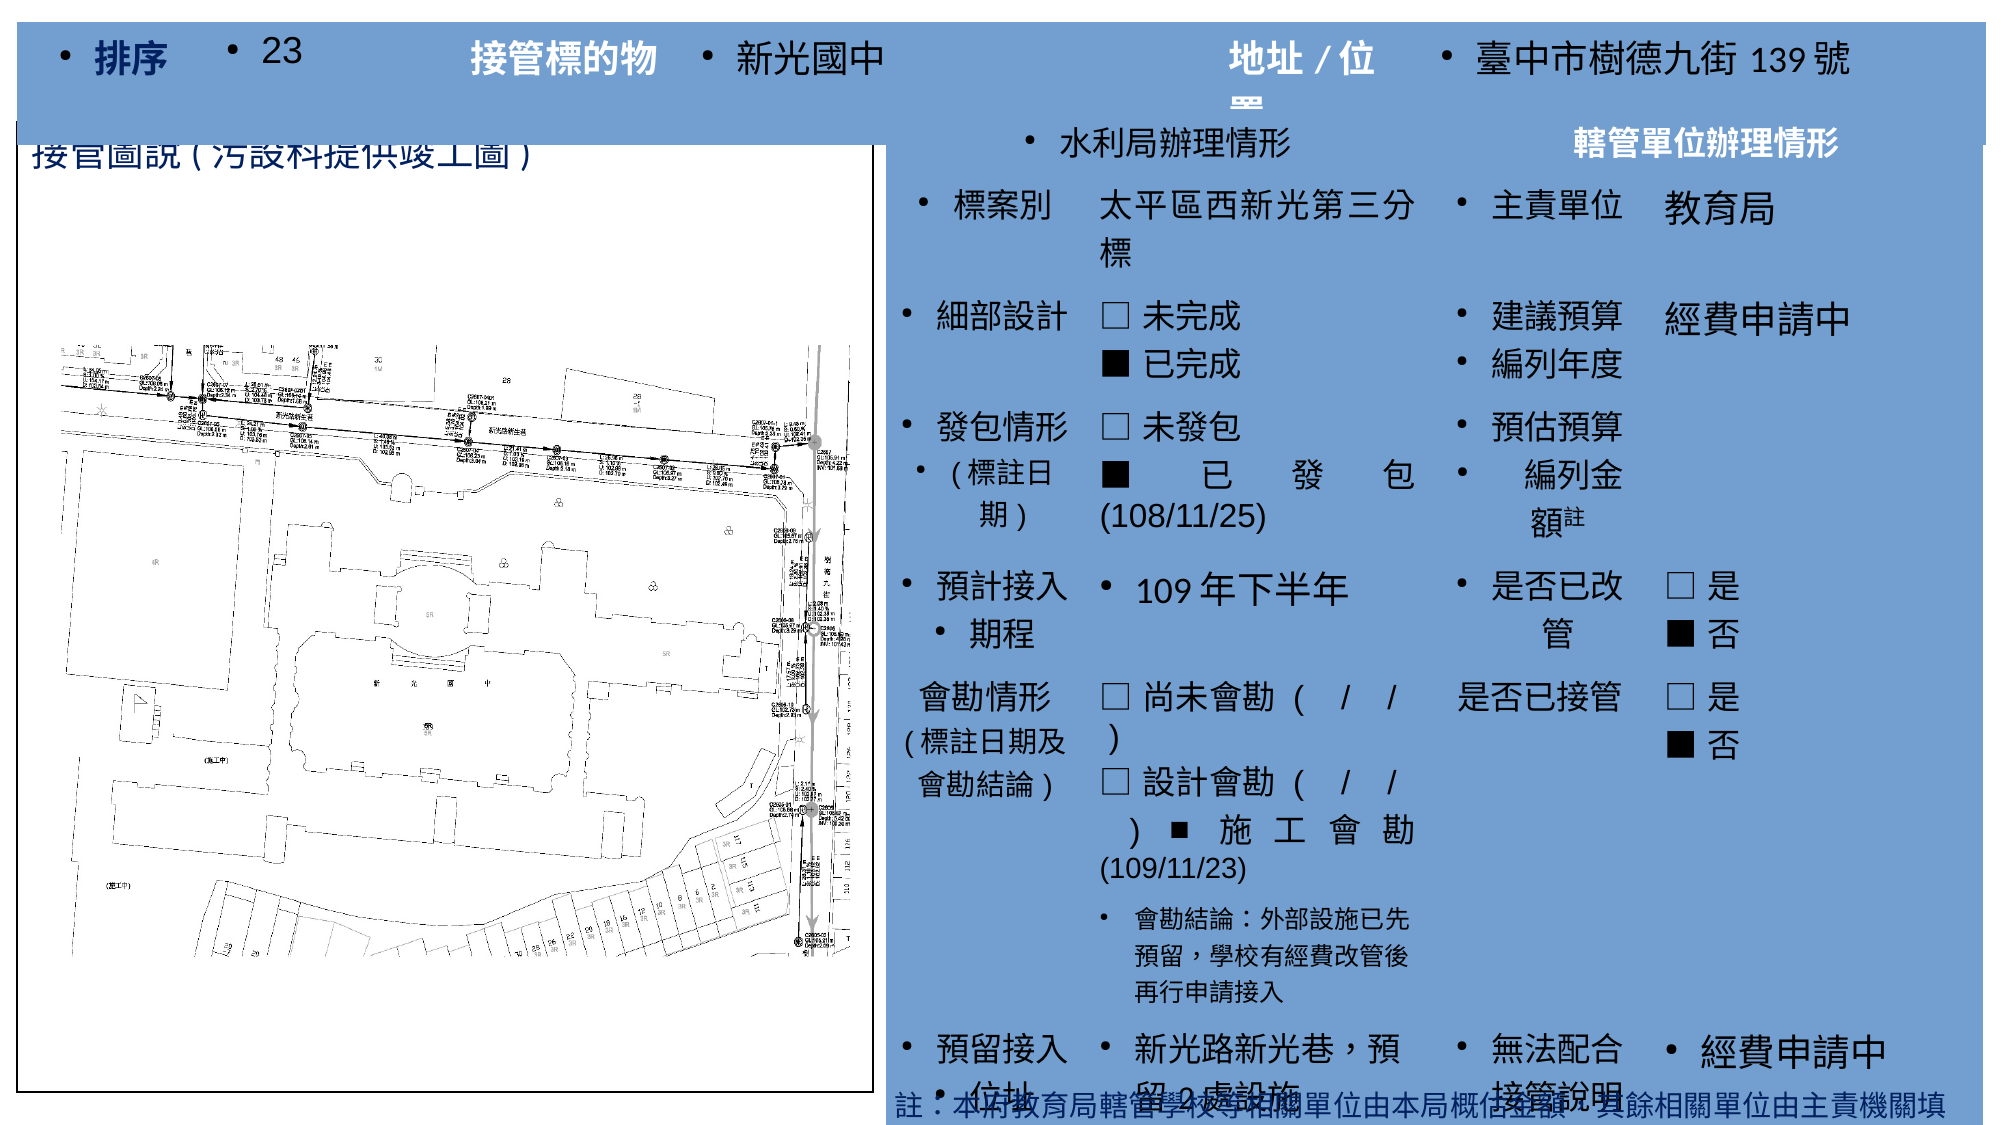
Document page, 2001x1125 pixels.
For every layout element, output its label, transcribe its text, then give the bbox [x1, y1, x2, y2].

table_cell 會勘情形 (標註日期及會勘結論) [886, 663, 1085, 1016]
table_cell □是 ■否 [1650, 553, 1983, 663]
table_cell 經費申請中 [1650, 1016, 1983, 1080]
table_header 23 [211, 22, 442, 145]
table_header 轄管單位辦理情形 [1430, 109, 1983, 172]
table_cell 經費申請中 [1650, 283, 1983, 394]
text_box 接管圖說(污設科提供竣工圖) [17, 145, 873, 1092]
text_box 註：本府教育局轄管學校等相關單位由本局概估金額，其餘相關單位由主責機關填寫 [879, 1080, 1991, 1120]
table_cell 預留接入 位址 [886, 1016, 1085, 1080]
table_cell [1650, 394, 1983, 553]
table_cell 標案別 [886, 172, 1085, 283]
table_cell 109年下半年 [1085, 553, 1430, 663]
table_cell 新光路新光巷，預留2處設施 [1085, 1120, 1430, 1125]
table_cell 新光路新光巷，預留2處設施 [1085, 1016, 1430, 1080]
table_cell 預計接入 期程 [886, 553, 1085, 663]
table_cell 發包情形 (標註日期) [886, 394, 1085, 553]
table_header 地址/位置 [1214, 22, 1426, 109]
table_header 接管標的物 [442, 22, 686, 145]
table_cell 是否已改管 [1430, 553, 1650, 663]
text_box 接管圖說(污設科提供竣工圖) [479, 145, 505, 165]
table_cell 主責單位 [1430, 172, 1650, 283]
table_cell 是否已接管 [1430, 663, 1650, 1016]
table_cell 無法配合接管說明 [1430, 1120, 1650, 1125]
table_cell □未發包 ■已發包 (108/11/25) [1085, 394, 1430, 553]
table_cell 預估預算 編列金額註 [1430, 394, 1650, 553]
table_header 臺中市樹德九街139號 [1426, 22, 1986, 145]
table_header 新光國中 [686, 22, 1214, 145]
table_header 排序 [17, 22, 211, 145]
table_cell □未完成 ■已完成 [1085, 283, 1430, 394]
table_cell □尚未會勘 ( / / ) □設計會勘 ( / / ) ■施工會勘 (109/11/23) [1085, 663, 1430, 892]
table_cell 經費申請中 [1650, 1120, 1983, 1125]
table_cell 無法配合接管說明 [1430, 1016, 1650, 1080]
picture [55, 332, 856, 969]
table_cell 建議預算 編列年度 [1430, 283, 1650, 394]
table_cell 會勘結論：外部設施已先預留，學校有經費改管後再行申請接入 [1085, 892, 1430, 1016]
table_cell 細部設計 [886, 283, 1085, 394]
table_cell 預留接入 位址 [886, 1120, 1085, 1125]
table_cell □是 ■否 [1650, 663, 1983, 1016]
table_cell 太平區西新光第三分標 [1085, 172, 1430, 283]
table_cell 教育局 [1650, 172, 1983, 283]
table_header 水利局辦理情形 [886, 109, 1430, 172]
text_box 接管圖說(污設科提供竣工圖) [112, 145, 138, 165]
